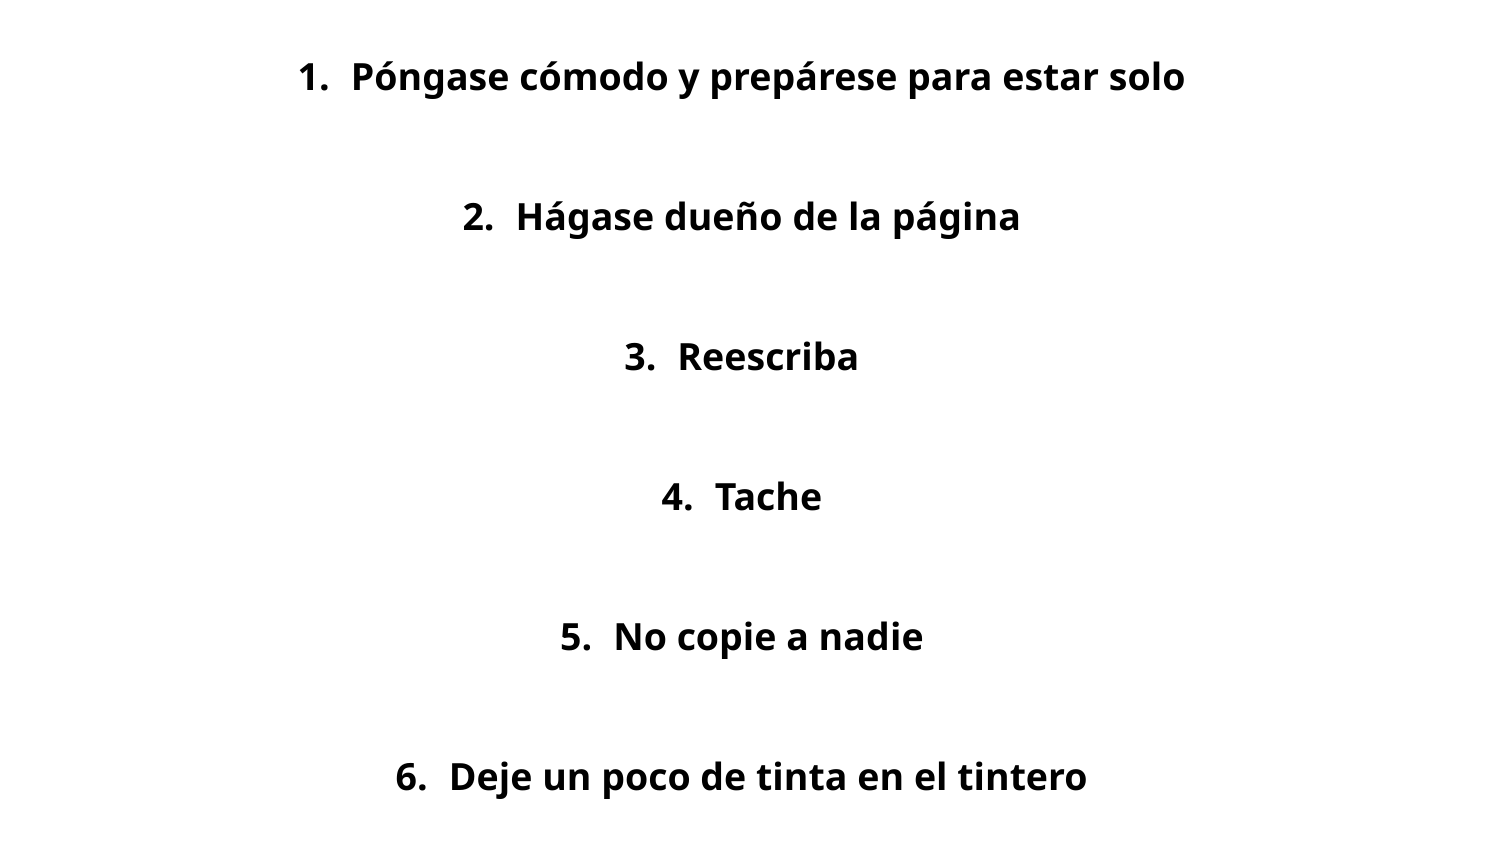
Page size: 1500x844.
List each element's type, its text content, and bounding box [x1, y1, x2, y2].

list Póngase cómodo y prepárese para estar solo Hágase dueño de la página Reescriba Tache No copie a nadie Deje un poco de tinta en el tintero [51, 37, 1449, 709]
